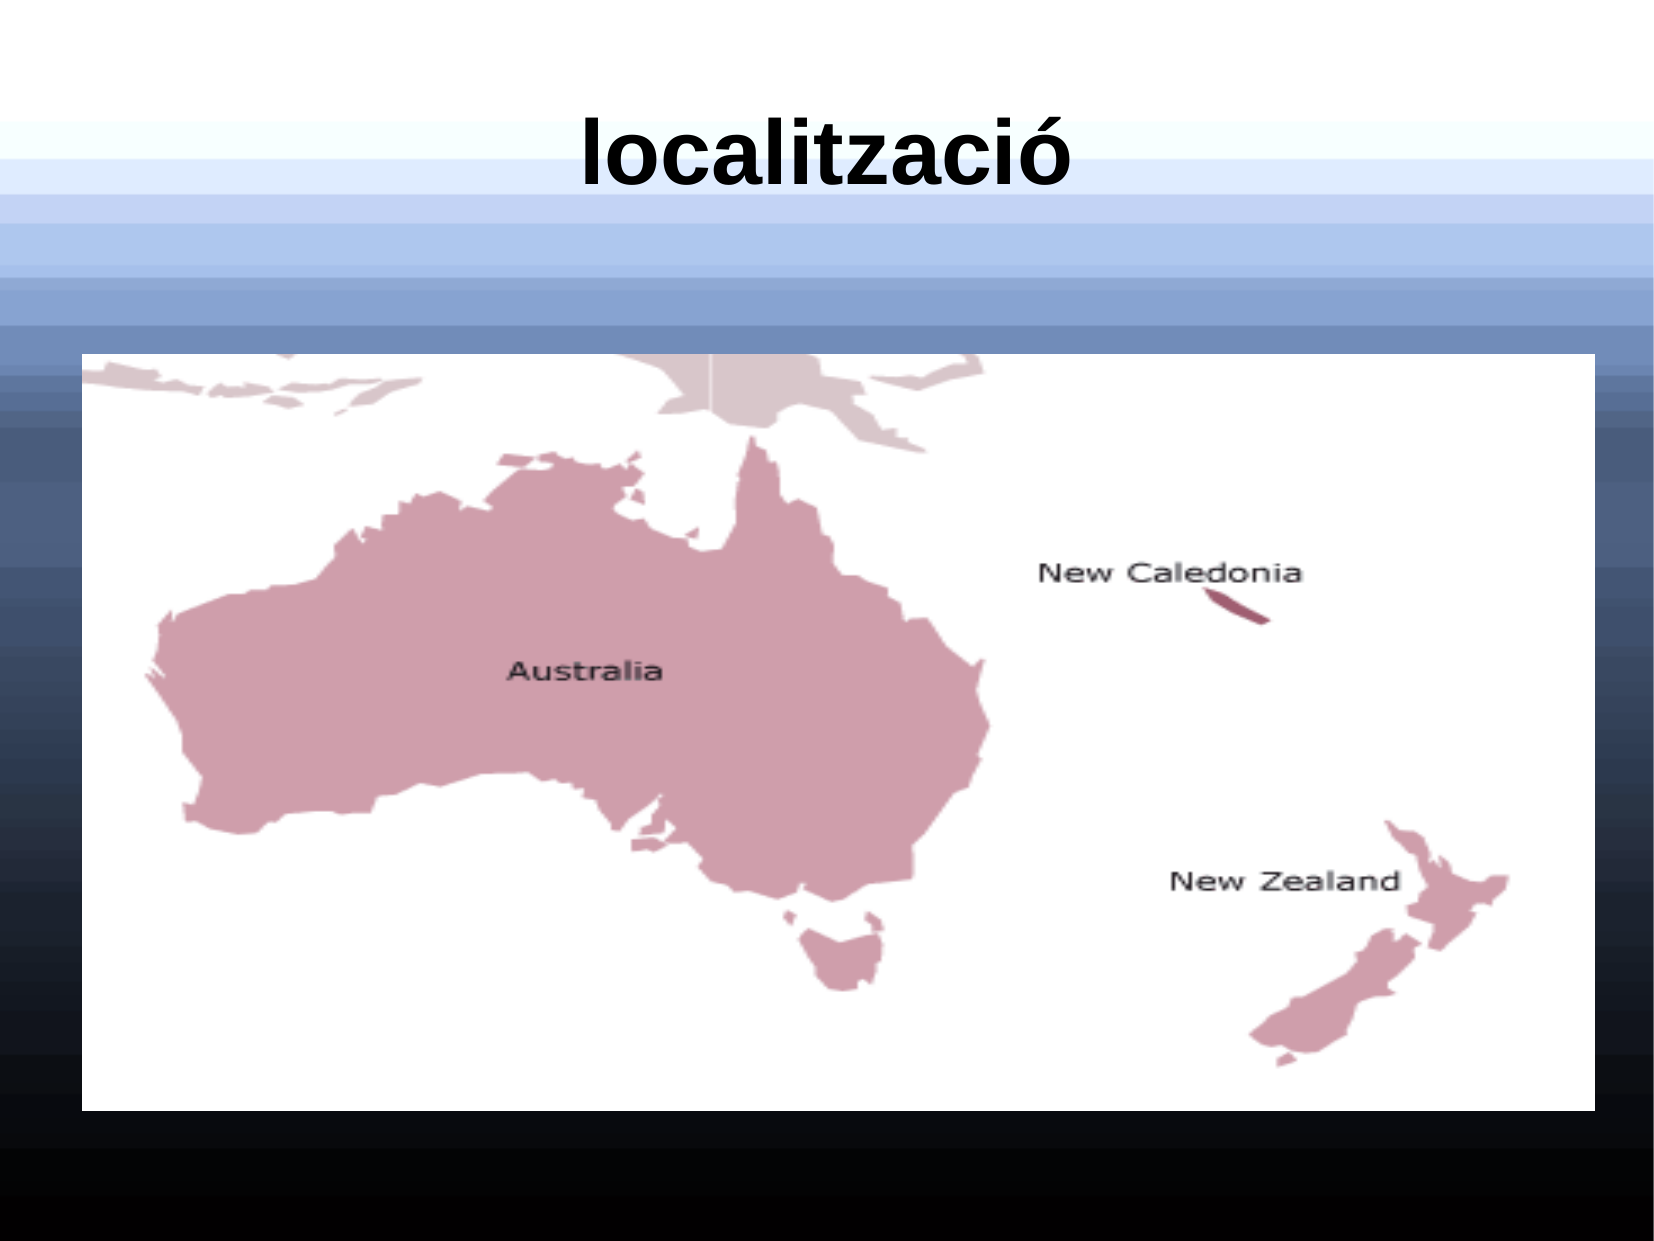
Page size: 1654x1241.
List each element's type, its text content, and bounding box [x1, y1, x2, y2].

picture [0, 0, 1654, 1241]
title localització [82, 49, 1571, 257]
